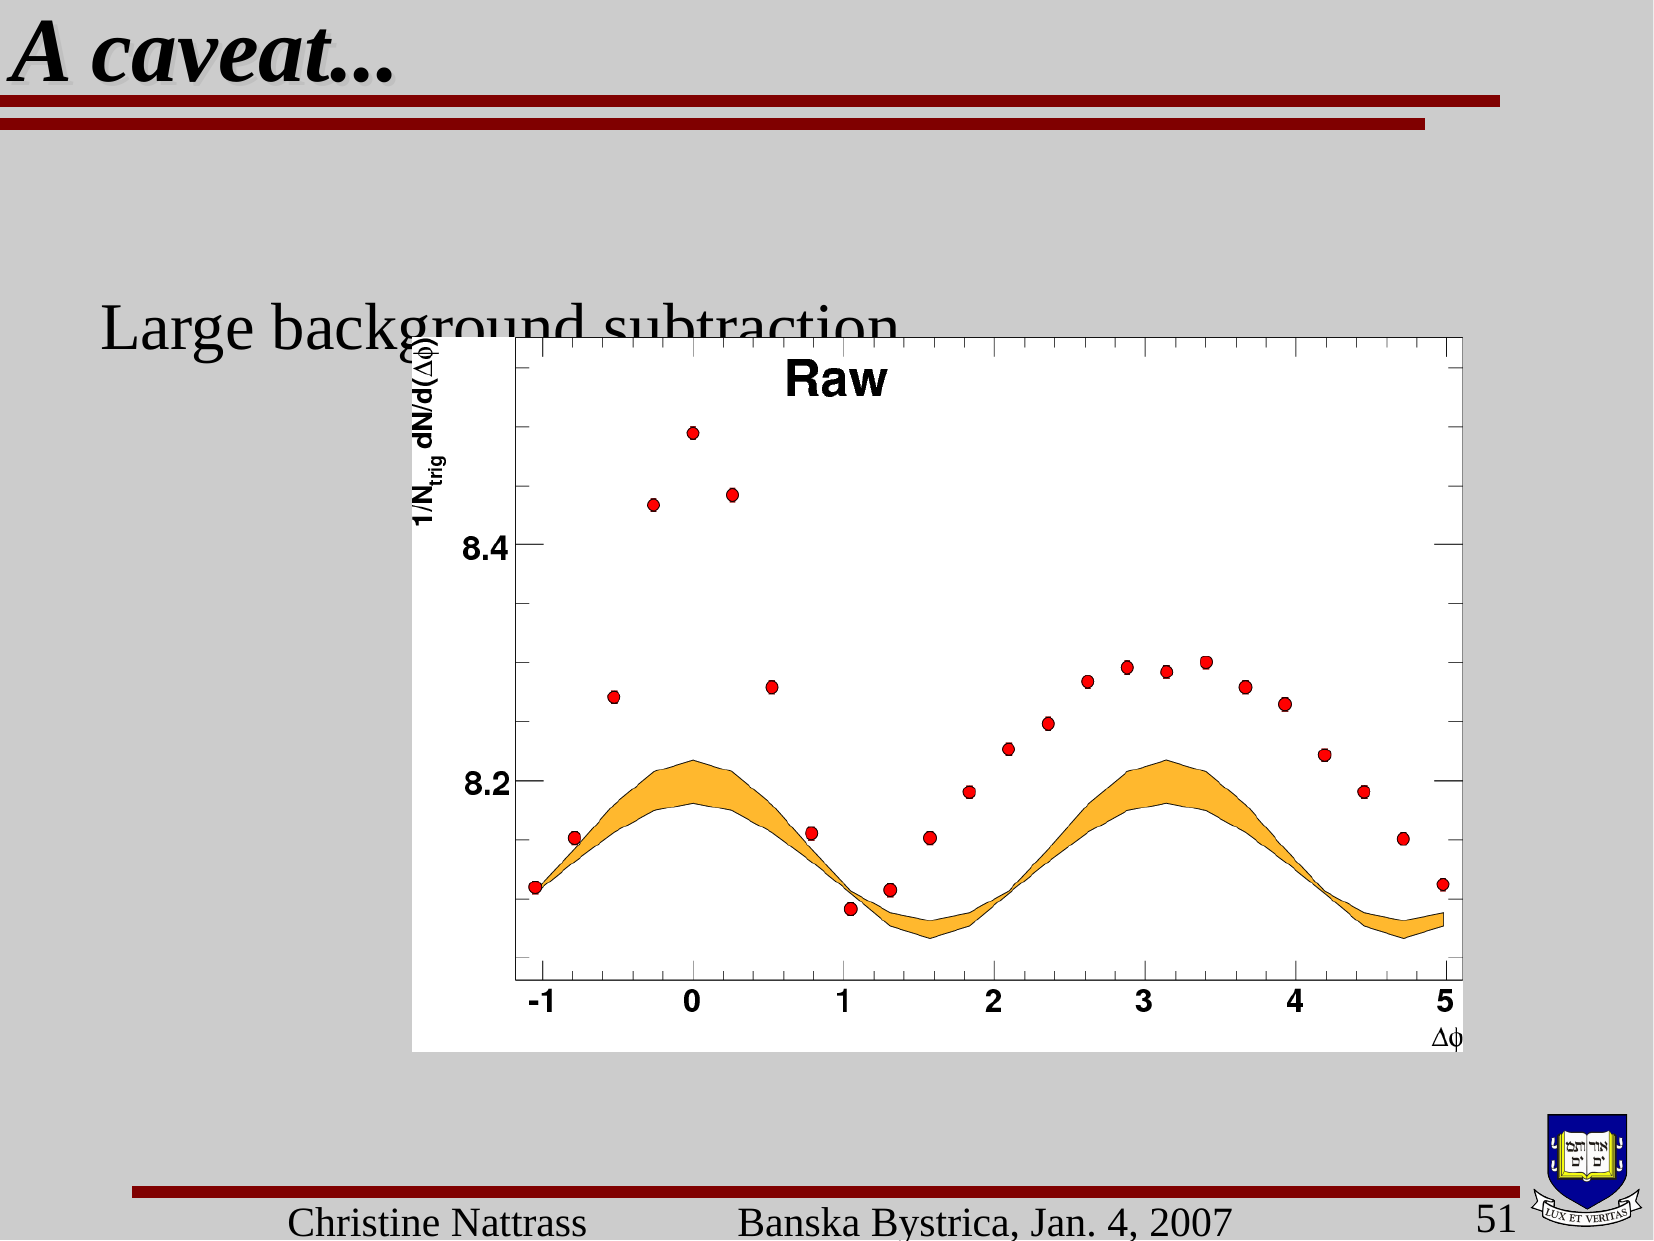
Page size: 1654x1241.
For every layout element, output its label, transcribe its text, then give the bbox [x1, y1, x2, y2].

picture [1530, 1114, 1643, 1227]
list Large background subtraction [82, 290, 1571, 1072]
title A caveat... [11, 0, 1512, 154]
picture [412, 337, 1463, 1052]
